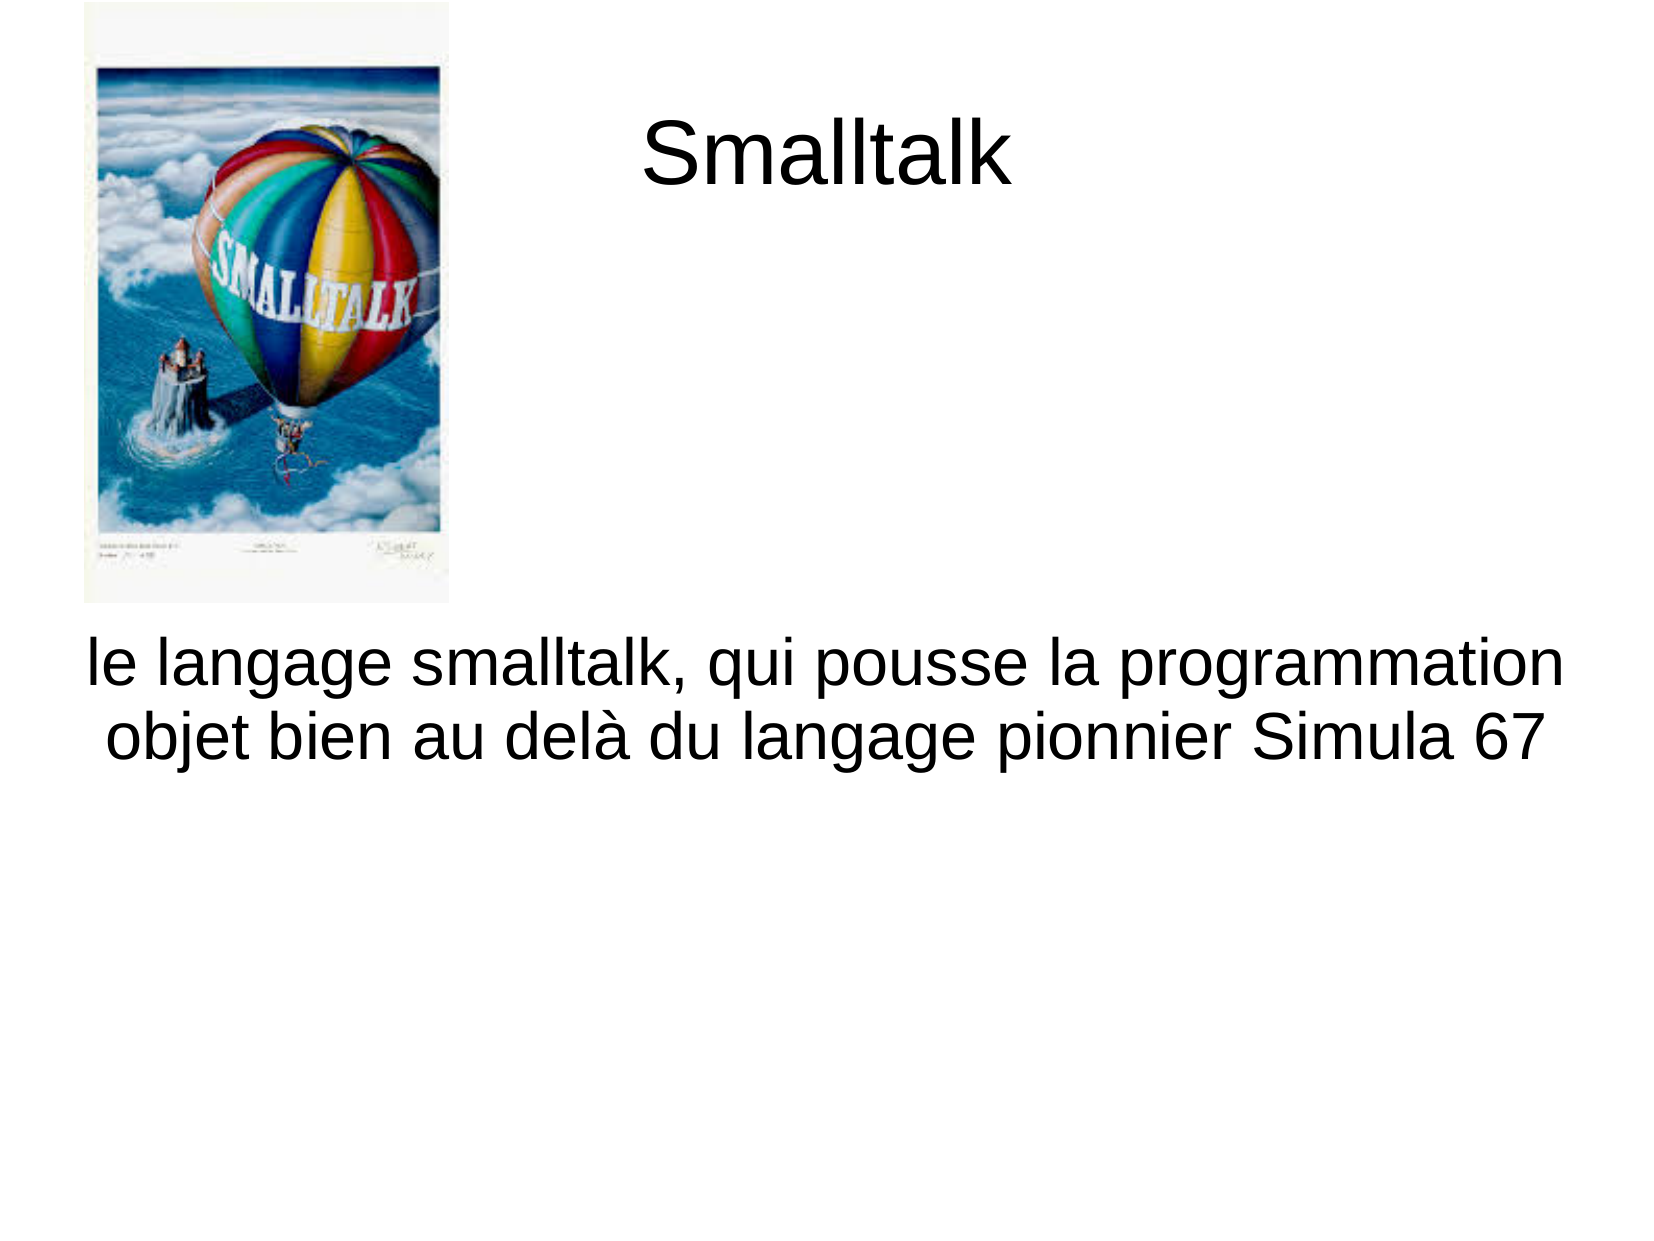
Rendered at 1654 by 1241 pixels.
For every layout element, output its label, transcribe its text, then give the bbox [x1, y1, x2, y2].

subtitle le langage smalltalk, qui pousse la programmation objet bien au delà du langage pionnier Simula 67 [82, 290, 1571, 1109]
title Smalltalk [449, 49, 1571, 257]
picture [84, 2, 449, 603]
